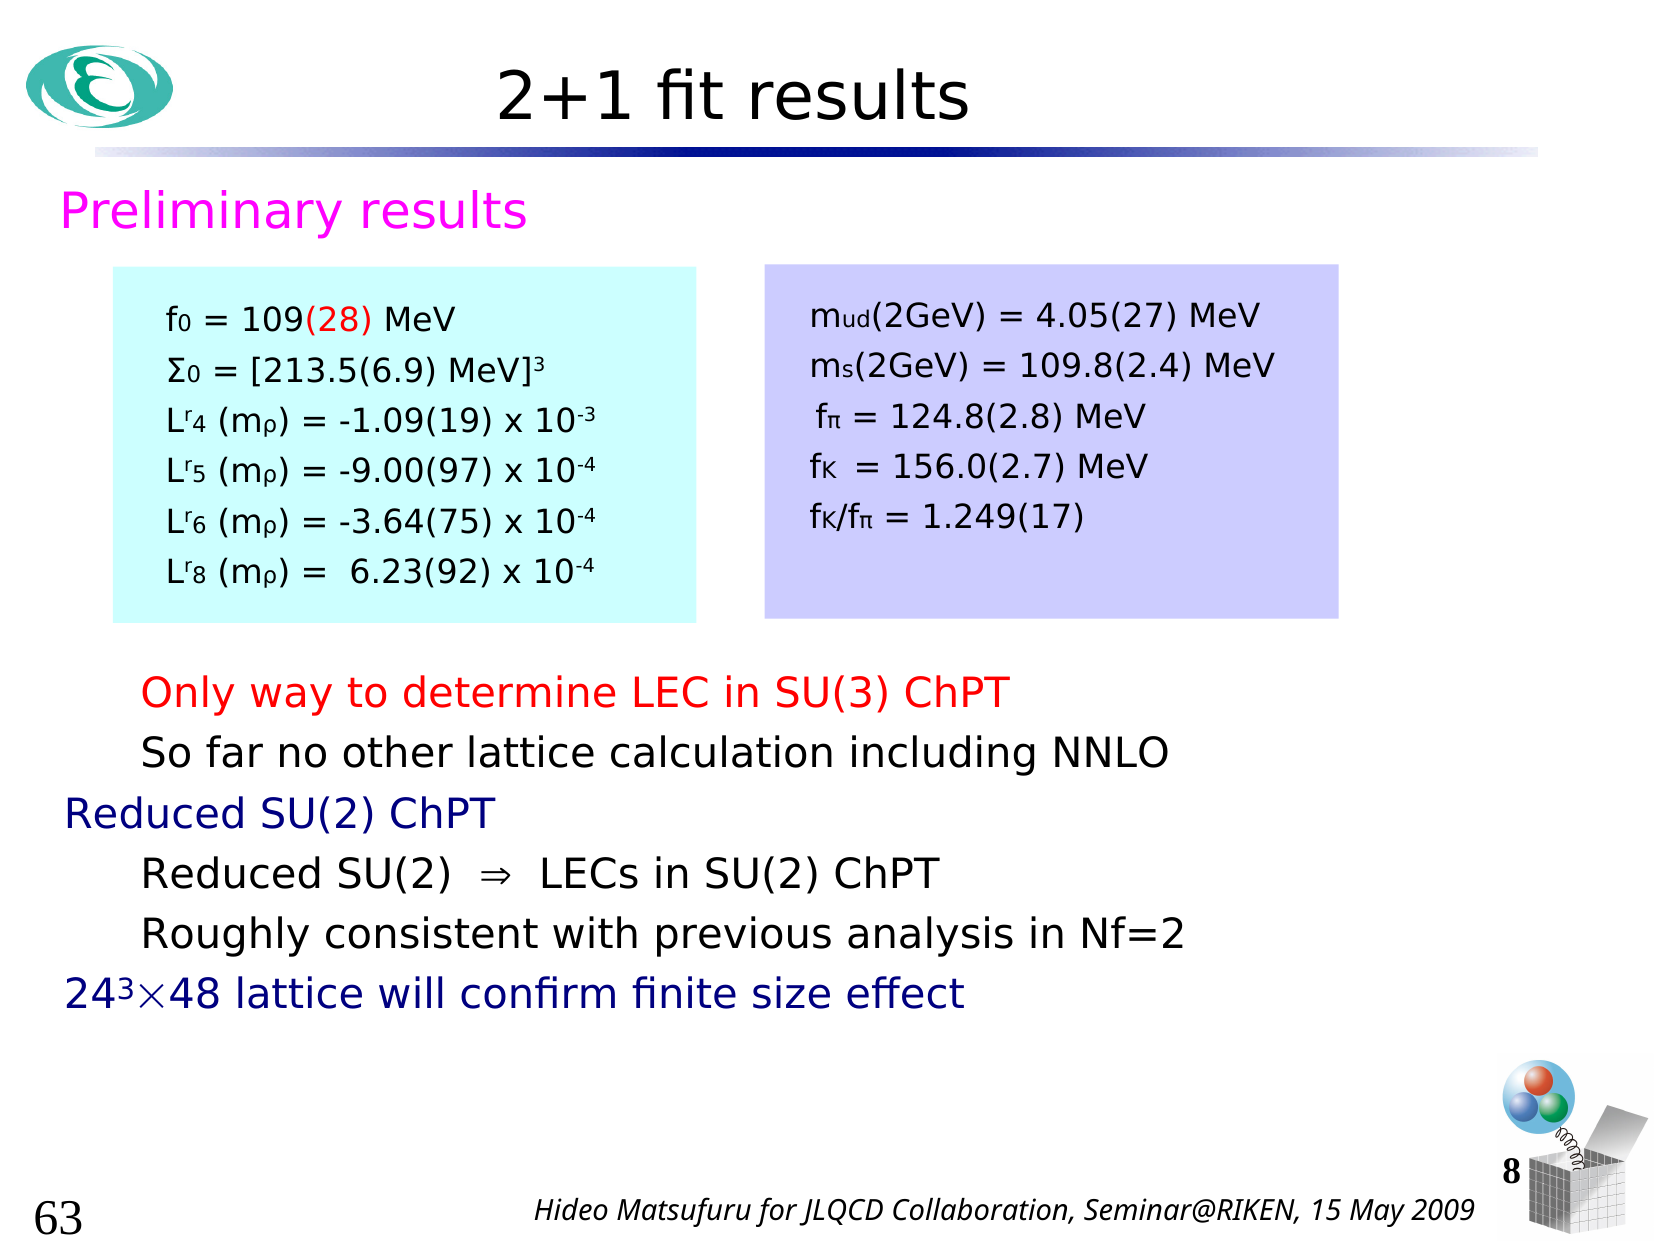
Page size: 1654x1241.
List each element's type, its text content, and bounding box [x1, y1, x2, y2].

list f0 = 109(28) MeV Σ0 = [213.5(6.9) MeV]3 Lr4 (mρ) = -1.09(19) x 10-3 Lr5 (mρ) = -9.00(97) x 10-4 Lr6 (mρ) = -3.64(75) x 10-4 Lr8 (mρ) = 6.23(92) x 10-4 [147, 301, 642, 605]
title 2+1 fit results [0, 22, 1489, 171]
picture [1497, 1053, 1654, 1241]
list Preliminary results [41, 182, 1530, 259]
text_box 8 [1493, 1149, 1522, 1199]
list Only way to determine LEC in SU(3) ChPT So far no other lattice calculation including NNLO Reduced SU(2) ChPT Reduced SU(2)  LECs in SU(2) ChPT Roughly consistent with previous analysis in Nf=2 24348 lattice will confirm finite size effect [45, 668, 1535, 1031]
picture [1489, 147, 1538, 157]
text_box [112, 266, 697, 623]
text_box [764, 264, 1339, 619]
list mud(2GeV) = 4.05(27) MeV ms(2GeV) = 109.8(2.4) MeV fπ = 124.8(2.8) MeV fK = 156.0(2.7) MeV fK/fπ = 1.249(17) [791, 296, 1307, 555]
